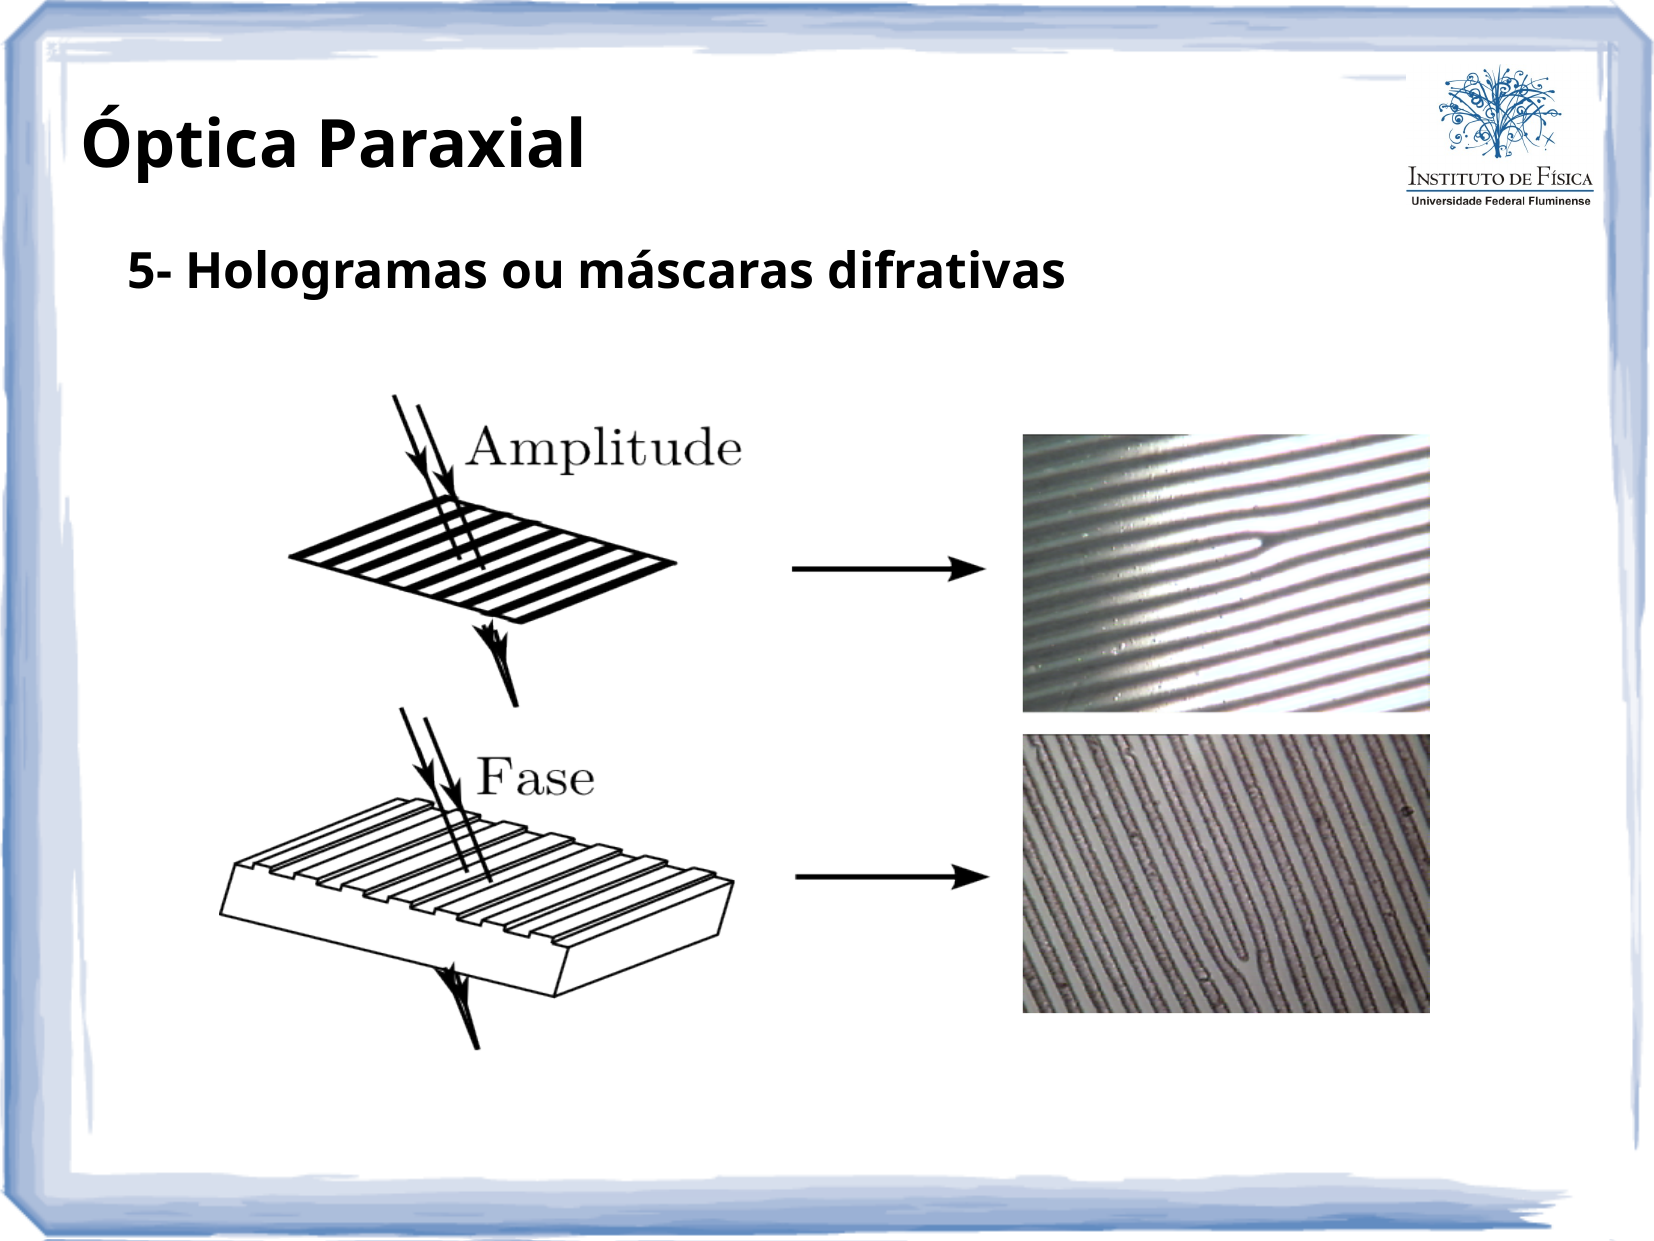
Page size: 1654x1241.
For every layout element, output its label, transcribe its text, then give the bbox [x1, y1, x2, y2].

picture [0, 0, 1654, 1241]
text_box 5- Hologramas ou máscaras difrativas [112, 227, 1589, 452]
text_box Óptica Paraxial [65, 88, 633, 181]
